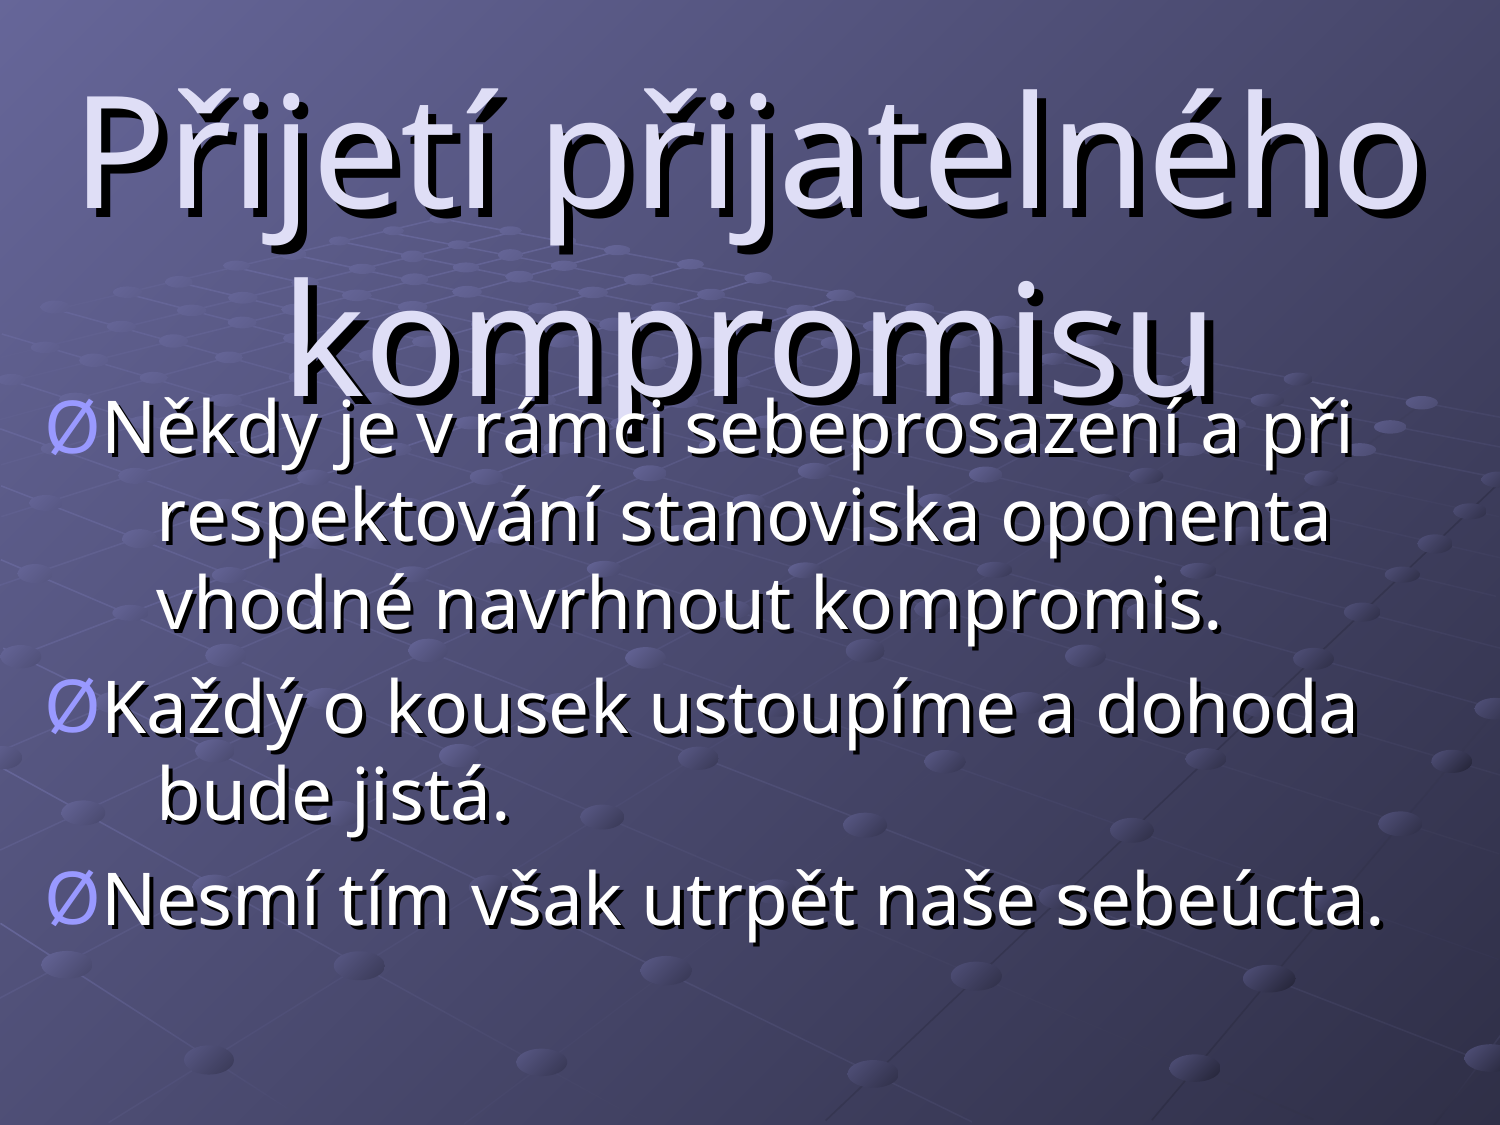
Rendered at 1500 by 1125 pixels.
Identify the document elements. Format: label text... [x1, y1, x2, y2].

title Přijetí přijatelného kompromisu [0, 45, 1500, 339]
list Někdy je v rámci sebeprosazení a při respektování stanoviska oponenta vhodné navrhnout kompromis. Každý o kousek ustoupíme a dohoda bude jistá. Nesmí tím však utrpět naše sebeúcta. [29, 373, 1500, 1095]
